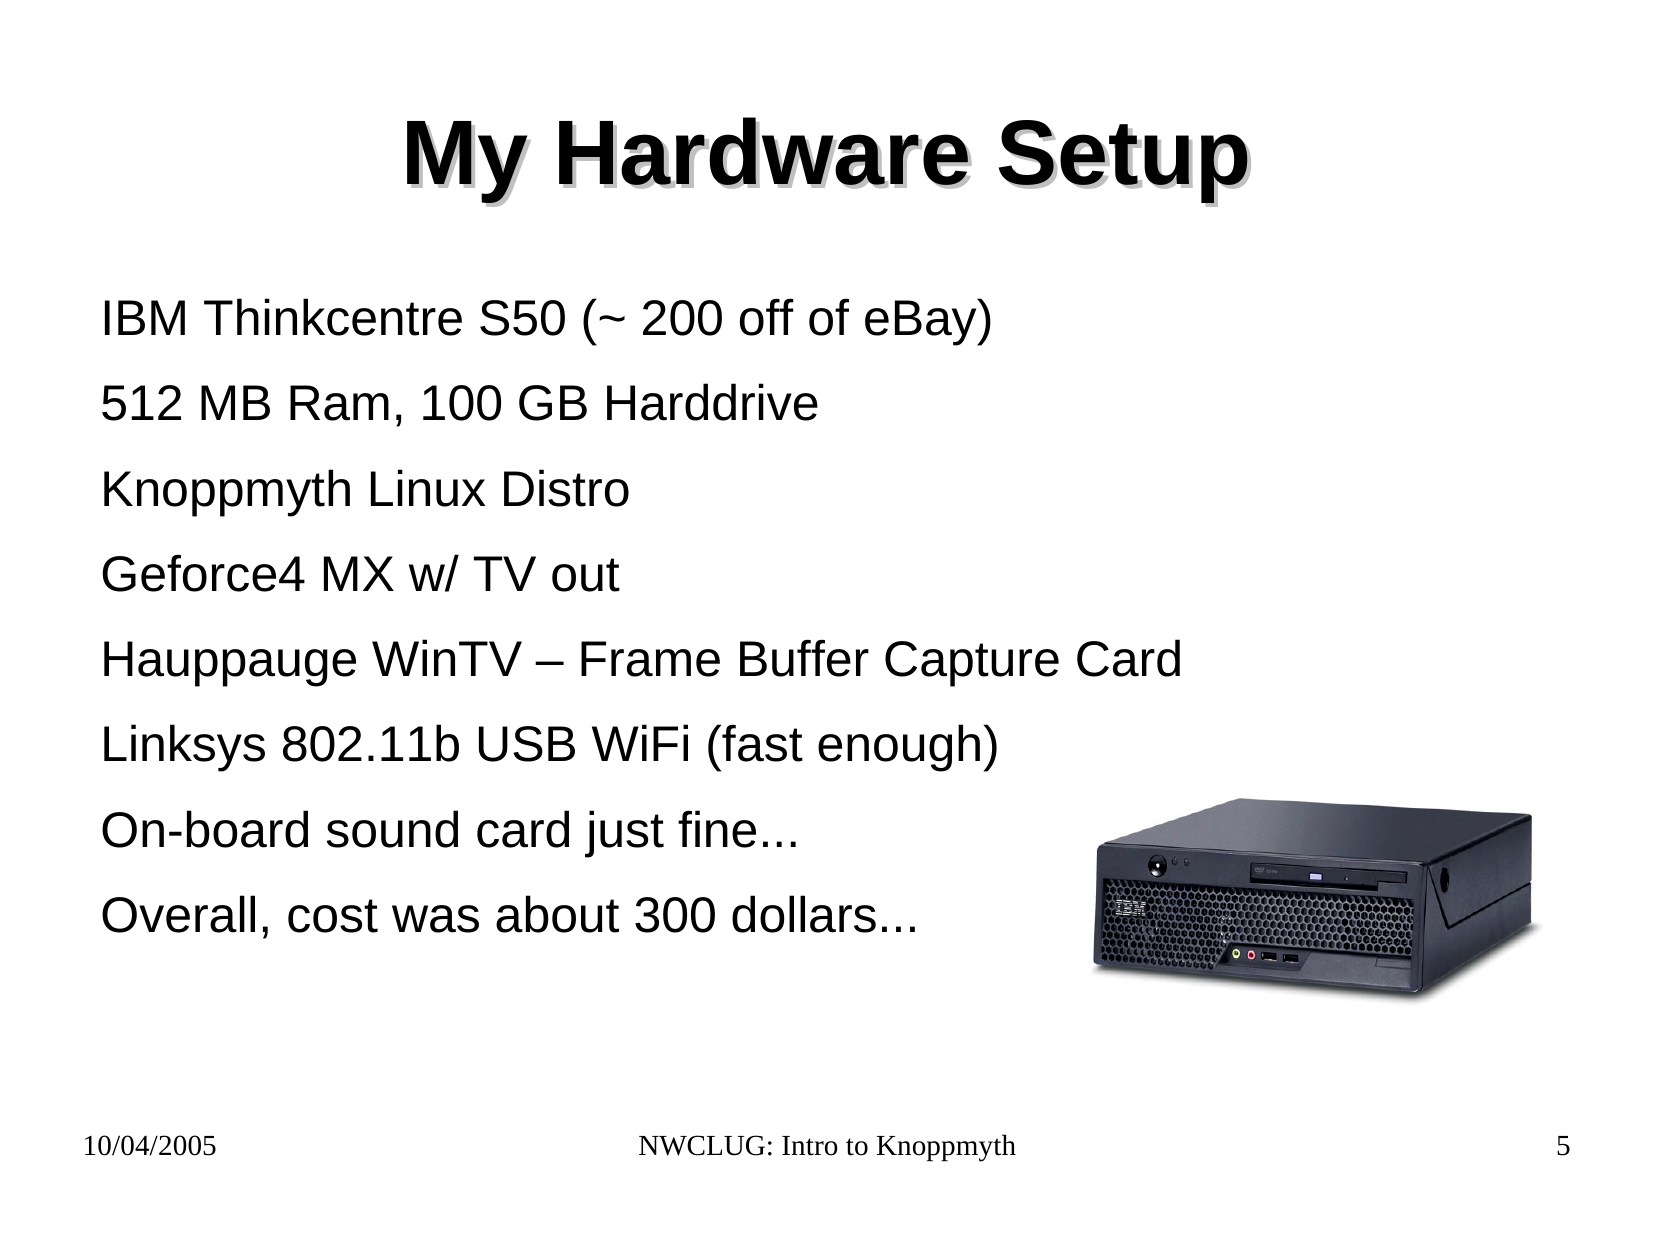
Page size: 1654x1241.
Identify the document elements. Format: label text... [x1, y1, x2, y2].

title My Hardware Setup [82, 49, 1571, 257]
picture [1050, 749, 1576, 1051]
list IBM Thinkcentre S50 (~ 200 off of eBay) 512 MB Ram, 100 GB Harddrive Knoppmyth Linux Distro Geforce4 MX w/ TV out Hauppauge WinTV – Frame Buffer Capture Card Linksys 802.11b USB WiFi (fast enough) On-board sound card just fine... Overall, cost was about 300 dollars... [82, 290, 1571, 1109]
